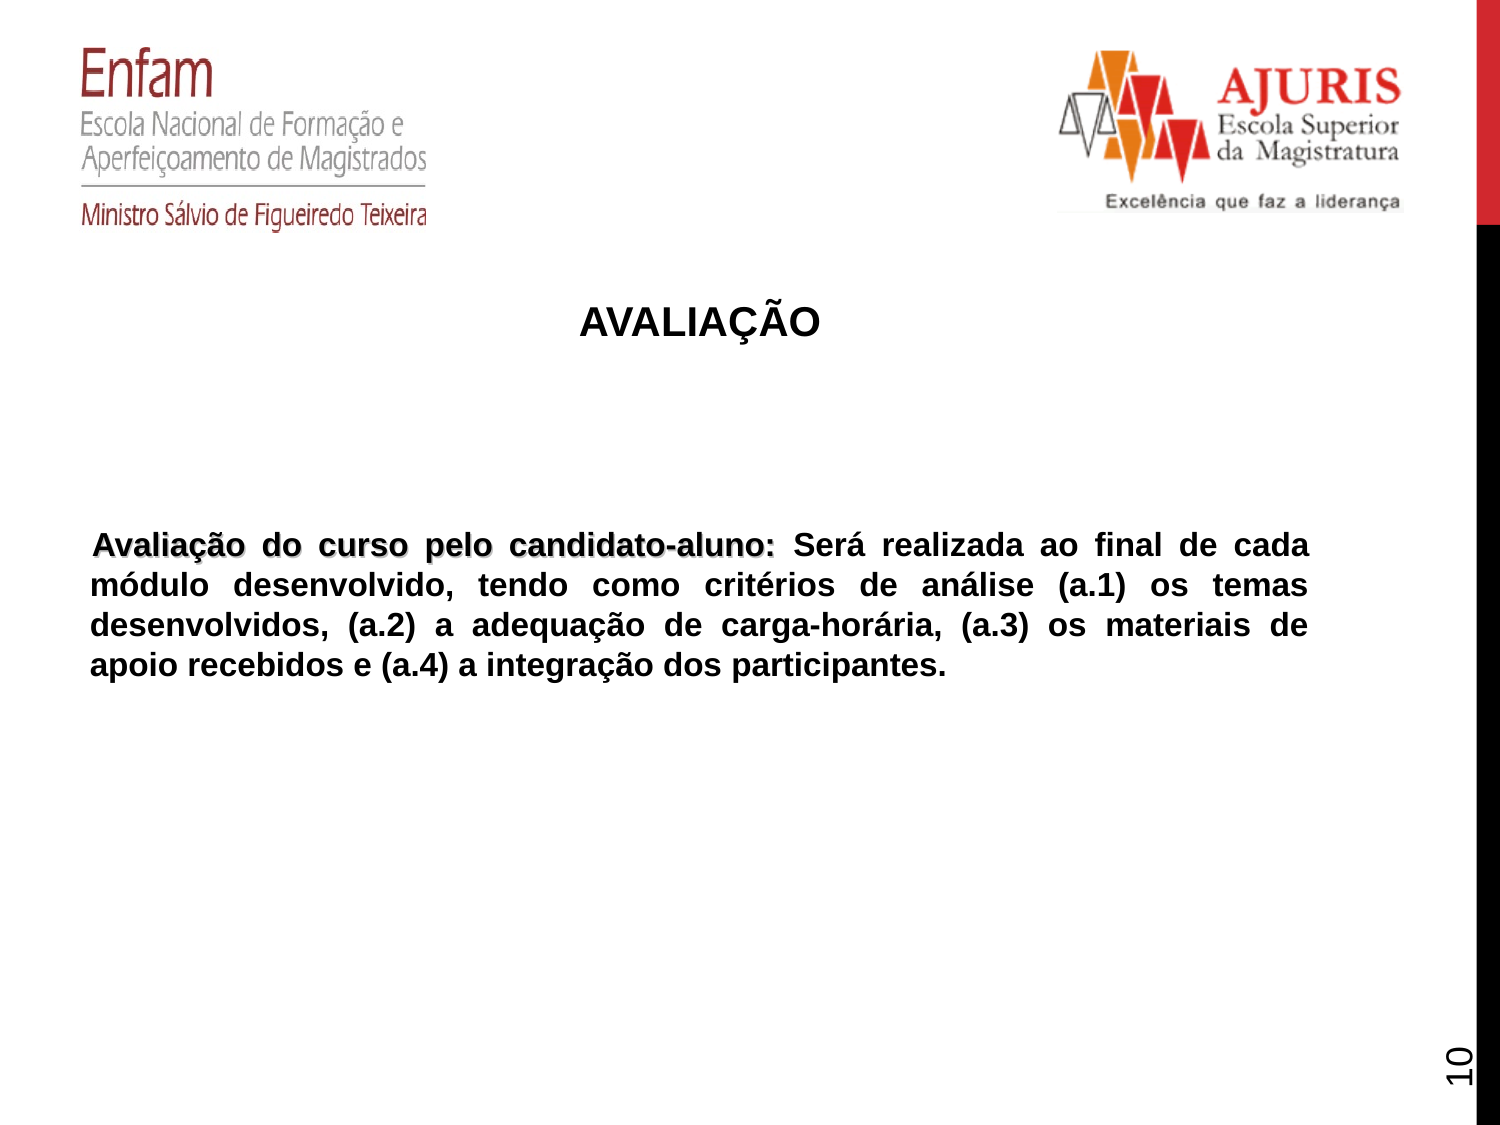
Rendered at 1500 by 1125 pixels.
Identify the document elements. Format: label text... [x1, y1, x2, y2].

list AVALIAÇÃO Avaliação do curso pelo candidato-aluno: Será realizada ao final de cada módulo desenvolvido, tendo como critérios de análise (a.1) os temas desenvolvidos, (a.2) a adequação de carga-horária, (a.3) os materiais de apoio recebidos e (a.4) a integração dos participantes. [75, 287, 1325, 1005]
picture [1057, 49, 1404, 213]
slide_number <número> [1427, 887, 1488, 1104]
picture [79, 47, 426, 233]
